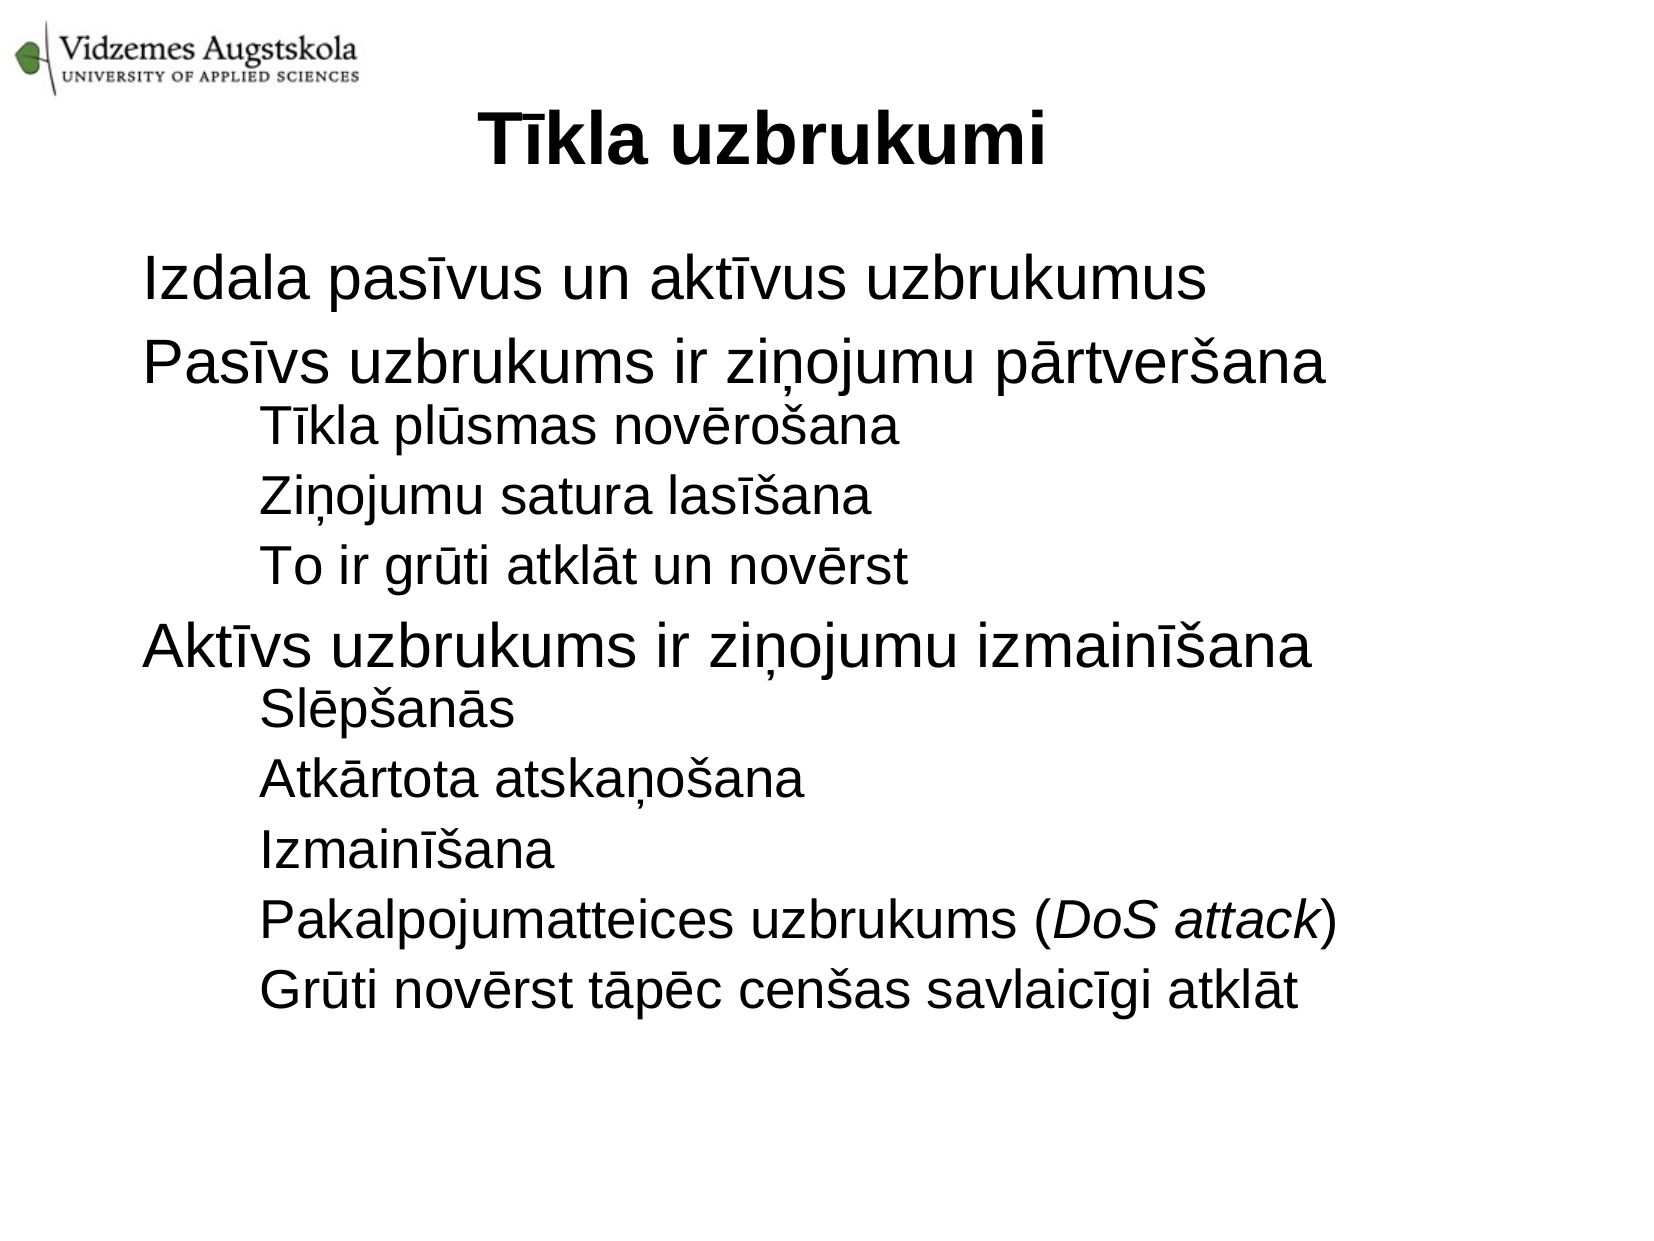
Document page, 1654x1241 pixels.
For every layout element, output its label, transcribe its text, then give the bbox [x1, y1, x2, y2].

picture [5, 2, 368, 113]
list Izdala pasīvus un aktīvus uzbrukumus Pasīvs uzbrukums ir ziņojumu pārtveršana Tīkla plūsmas novērošana Ziņojumu satura lasīšana To ir grūti atklāt un novērst Aktīvs uzbrukums ir ziņojumu izmainīšana Slēpšanās Atkārtota atskaņošana Izmainīšana Pakalpojumatteices uzbrukums (DoS attack) Grūti novērst tāpēc cenšas savlaicīgi atklāt [75, 237, 1426, 1038]
title Tīkla uzbrukumi [75, 45, 1426, 233]
